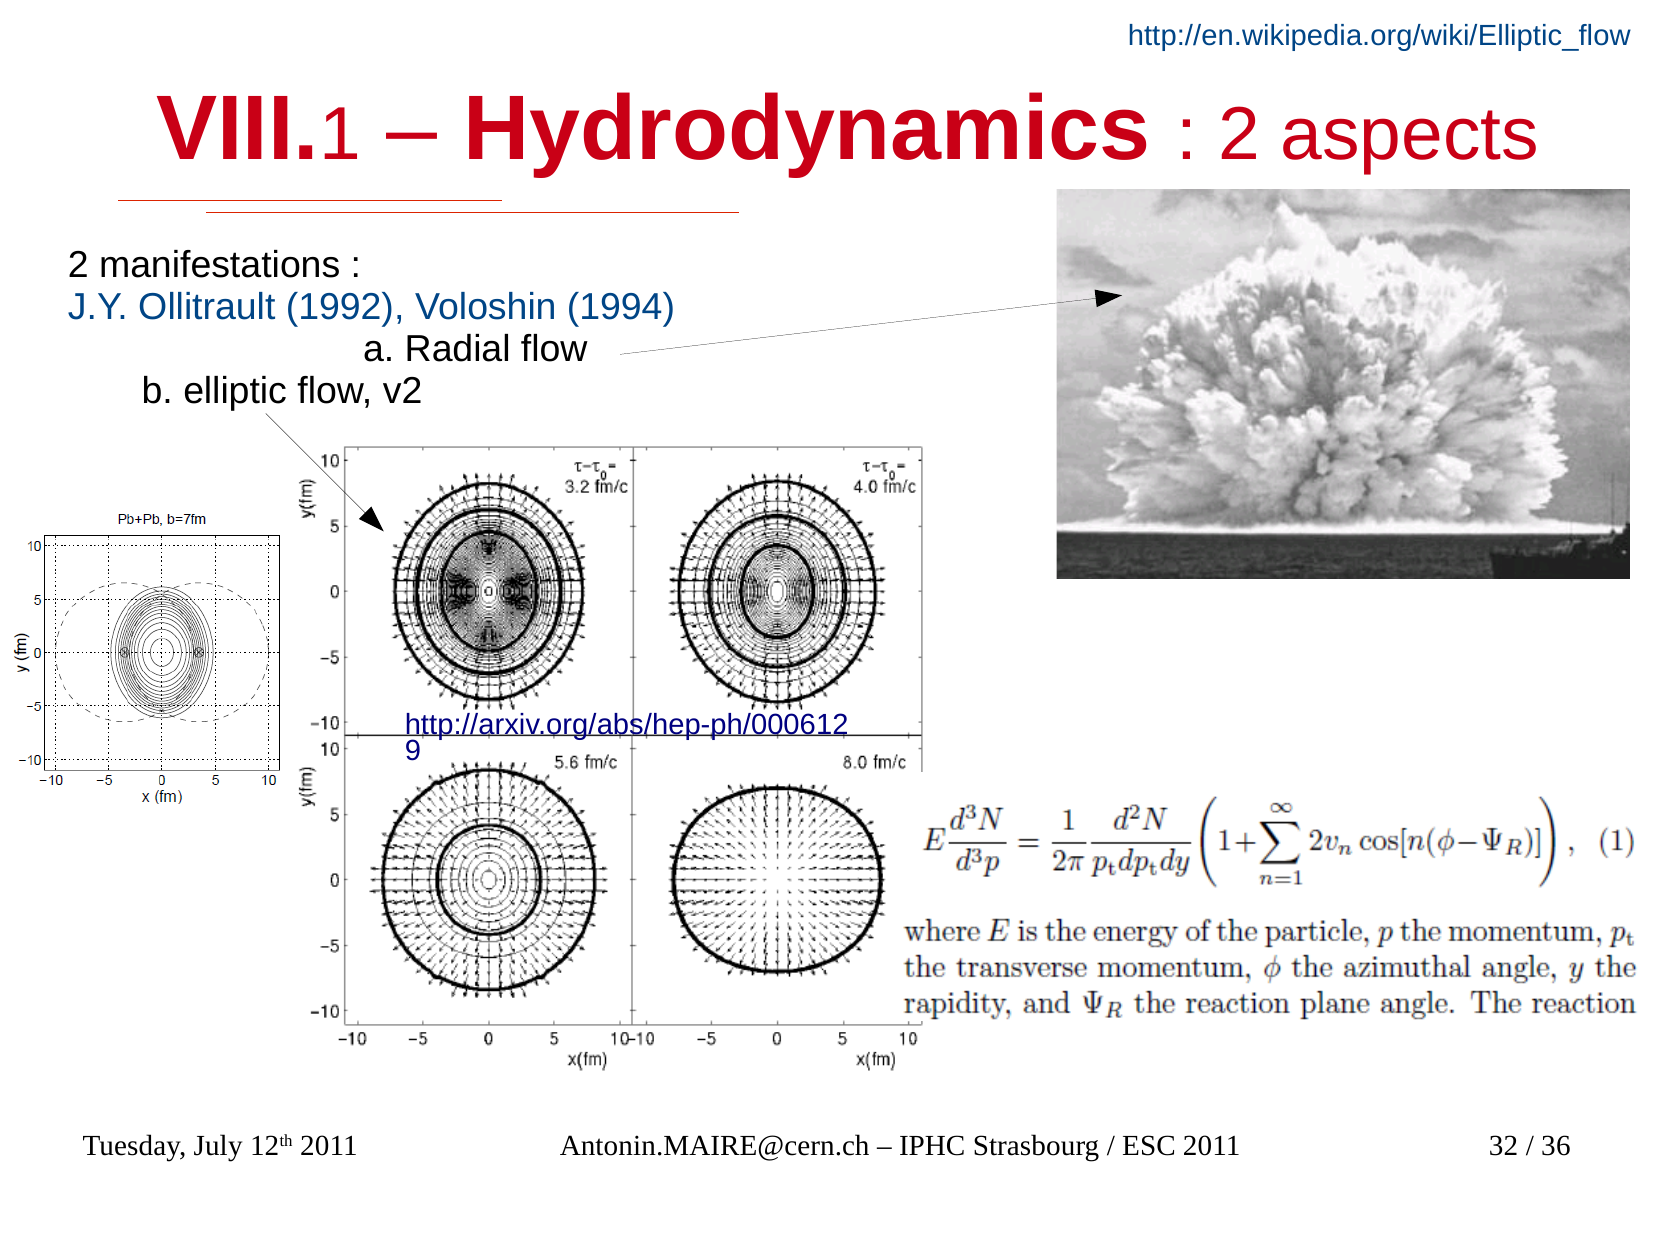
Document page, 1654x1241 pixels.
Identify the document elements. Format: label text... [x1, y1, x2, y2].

list http://en.wikipedia.org/wiki/Elliptic_flow [1128, 18, 1636, 52]
picture [1056, 189, 1630, 579]
text_box http://arxiv.org/abs/hep-ph/0006129 [389, 700, 874, 749]
picture [0, 436, 1645, 1072]
title VIII.1 – Hydrodynamics : 2 aspects [82, 49, 1625, 207]
text_box 2 manifestations : J.Y. Ollitrault (1992), Voloshin (1994) a. Radial flow b. elliptic flow, v2 [53, 236, 690, 419]
